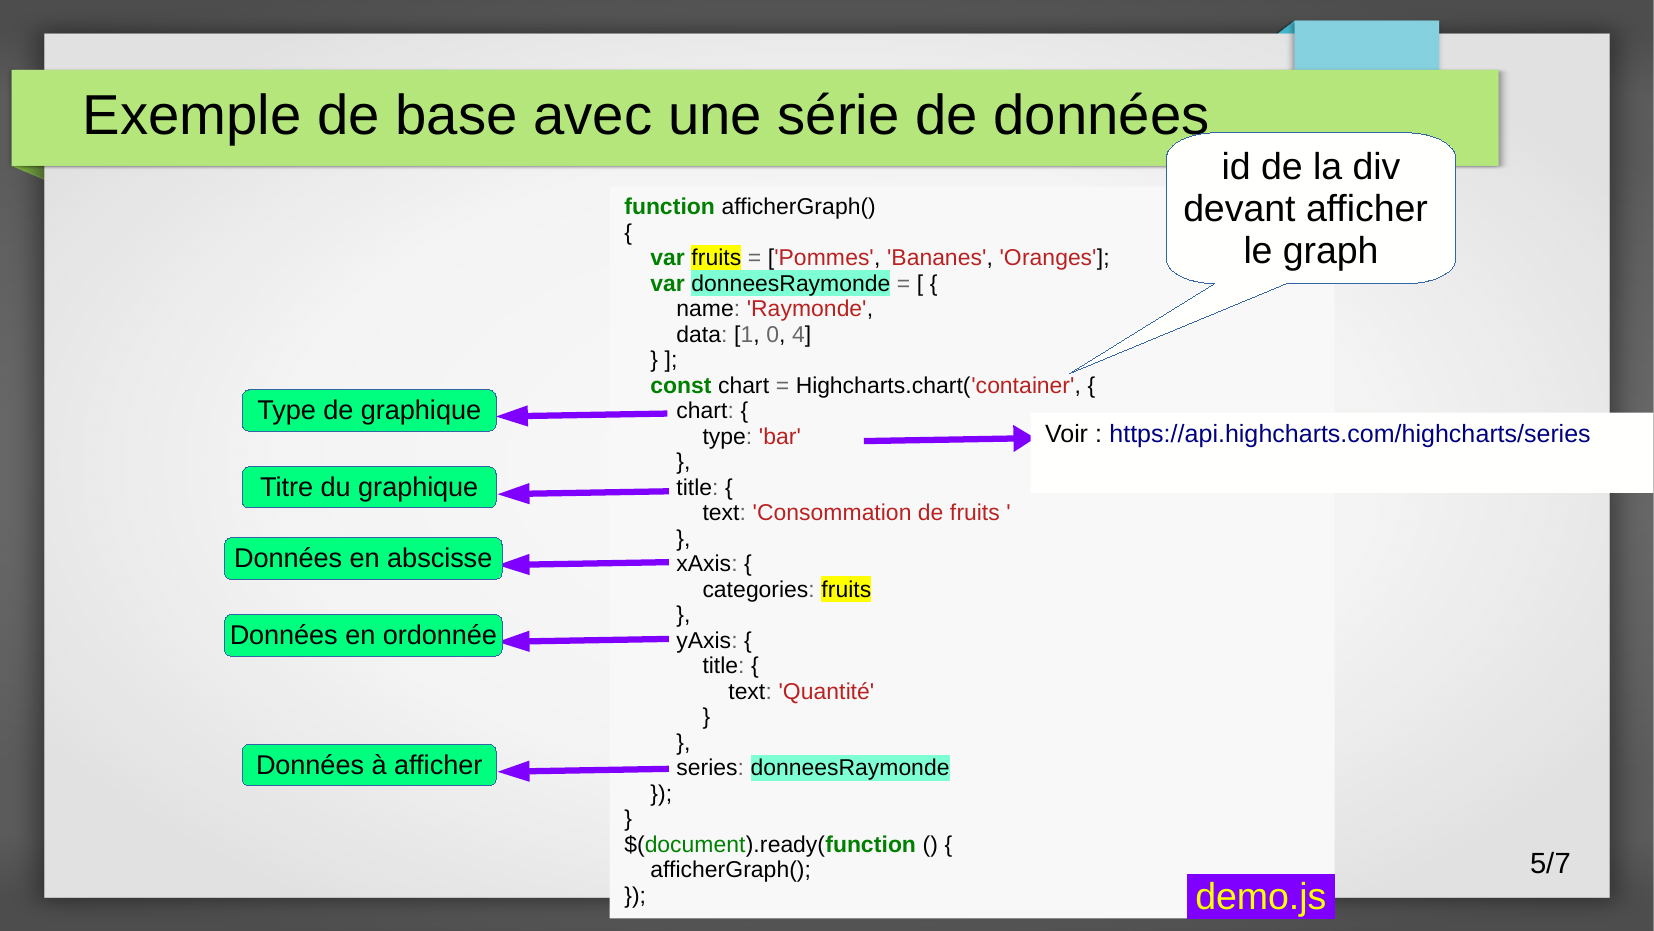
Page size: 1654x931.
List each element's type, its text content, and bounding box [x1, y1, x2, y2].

text_box Données à afficher [242, 744, 497, 786]
text_box Données en ordonnée [224, 614, 503, 657]
title Exemple de base avec une série de données [82, 70, 1264, 160]
text_box Voir : https://api.highcharts.com/highcharts/series [1030, 412, 1654, 493]
text_box Données en abscisse [224, 537, 503, 580]
text_box Titre du graphique [242, 466, 497, 508]
picture [0, 0, 1654, 931]
text_box id de la div devant afficher le graph [1069, 132, 1456, 374]
text_box Type de graphique [242, 389, 497, 432]
text_box function afficherGraph() { var fruits = ['Pommes', 'Bananes', 'Oranges']; var donneesRaymonde = [ { name: 'Raymonde', data: [1, 0, 4] } ]; const chart = Highcharts.chart('container', { chart: { type: 'bar' }, title: { text: 'Consommation de fruits ' }, xAxis: { categories: fruits }, yAxis: { title: { text: 'Quantité' } }, series: donneesRaymonde }); } $(document).ready(function () { afficherGraph(); }); [609, 186, 1335, 919]
text_box demo.js [1187, 874, 1335, 919]
